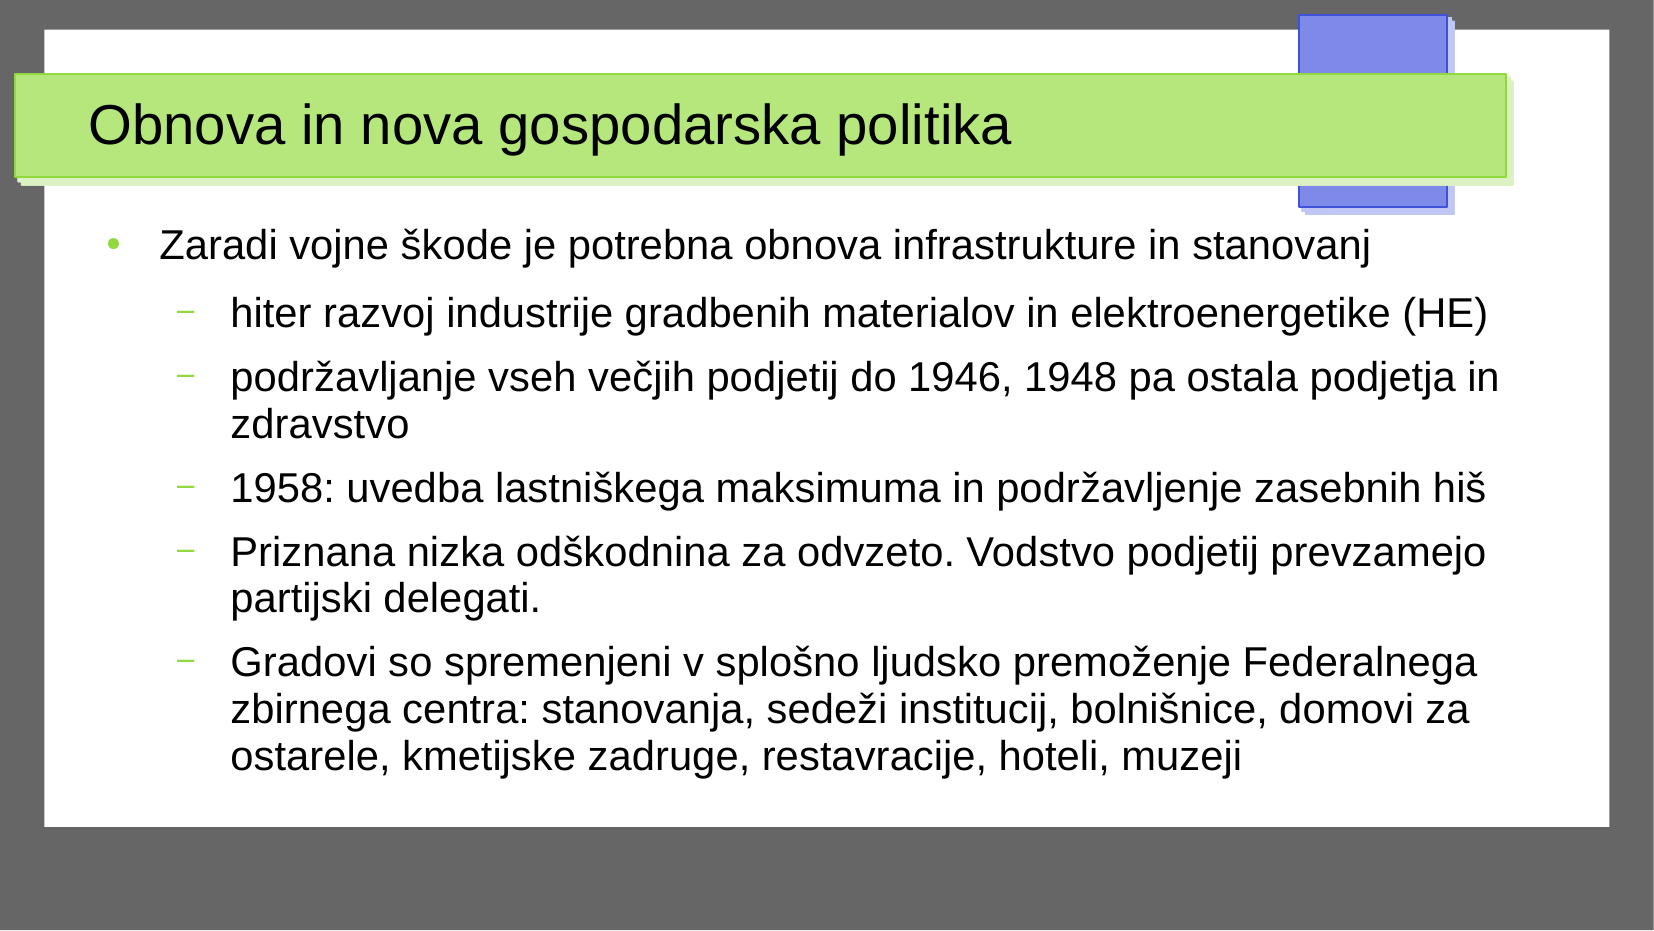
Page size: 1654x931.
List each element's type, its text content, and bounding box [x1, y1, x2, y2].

title Obnova in nova gospodarska politika [88, 73, 1506, 178]
list Zaradi vojne škode je potrebna obnova infrastrukture in stanovanj hiter razvoj industrije gradbenih materialov in elektroenergetike (HE) podržavljanje vseh večjih podjetij do 1946, 1948 pa ostala podjetja in zdravstvo 1958: uvedba lastniškega maksimuma in podržavljenje zasebnih hiš Priznana nizka odškodnina za odvzeto. Vodstvo podjetij prevzamejo partijski delegati. Gradovi so spremenjeni v splošno ljudsko premoženje Federalnega zbirnega centra: stanovanja, sedeži institucij, bolnišnice, domovi za ostarele, kmetijske zadruge, restavracije, hoteli, muzeji [88, 221, 1565, 813]
